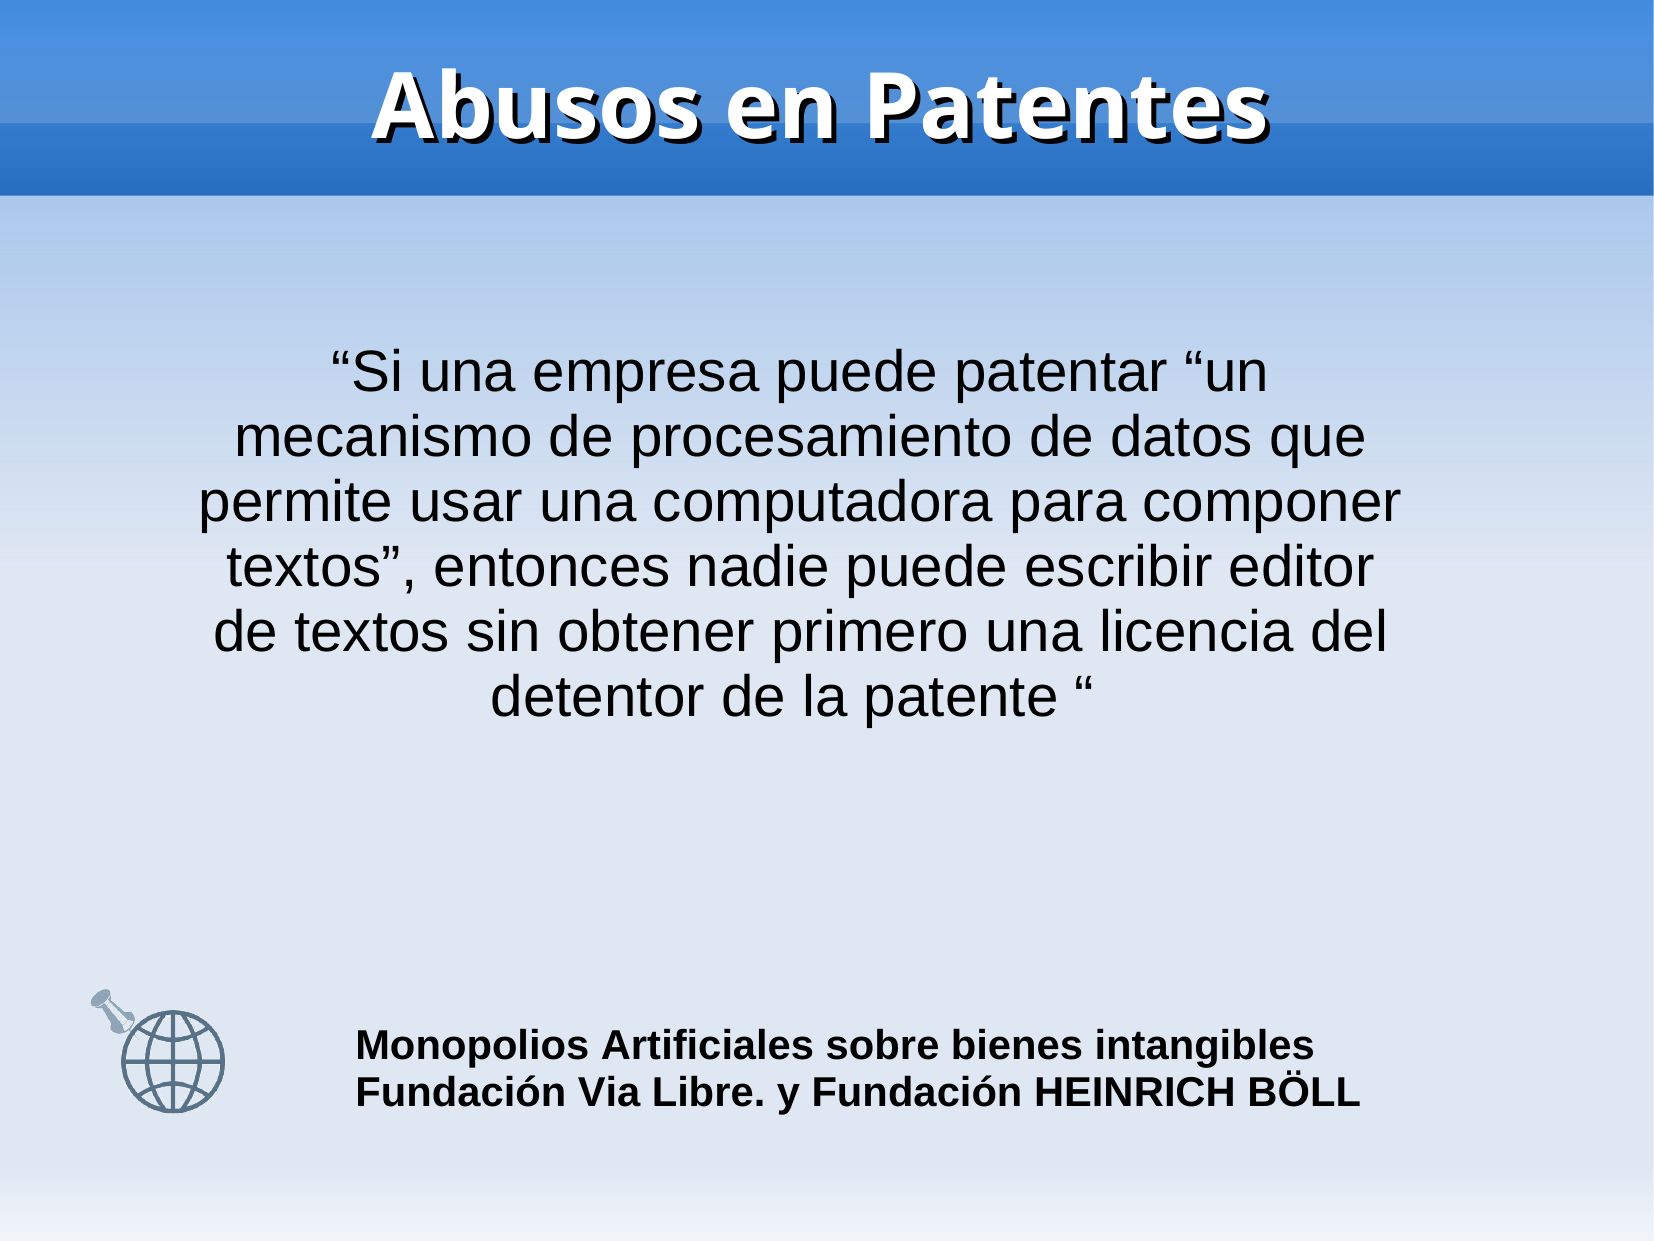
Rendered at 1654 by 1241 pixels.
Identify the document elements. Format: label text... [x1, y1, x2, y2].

text_box “Si una empresa puede patentar “un mecanismo de procesamiento de datos que permite usar una computadora para componer textos”, entonces nadie puede escribir editor de textos sin obtener primero una licencia del detentor de la patente “ [173, 330, 1430, 867]
picture [0, 0, 1654, 1241]
text_box Monopolios Artificiales sobre bienes intangibles Fundación Via Libre. y Fundación HEINRICH BÖLL [340, 1014, 1400, 1123]
title Abusos en Patentes [76, 7, 1565, 200]
